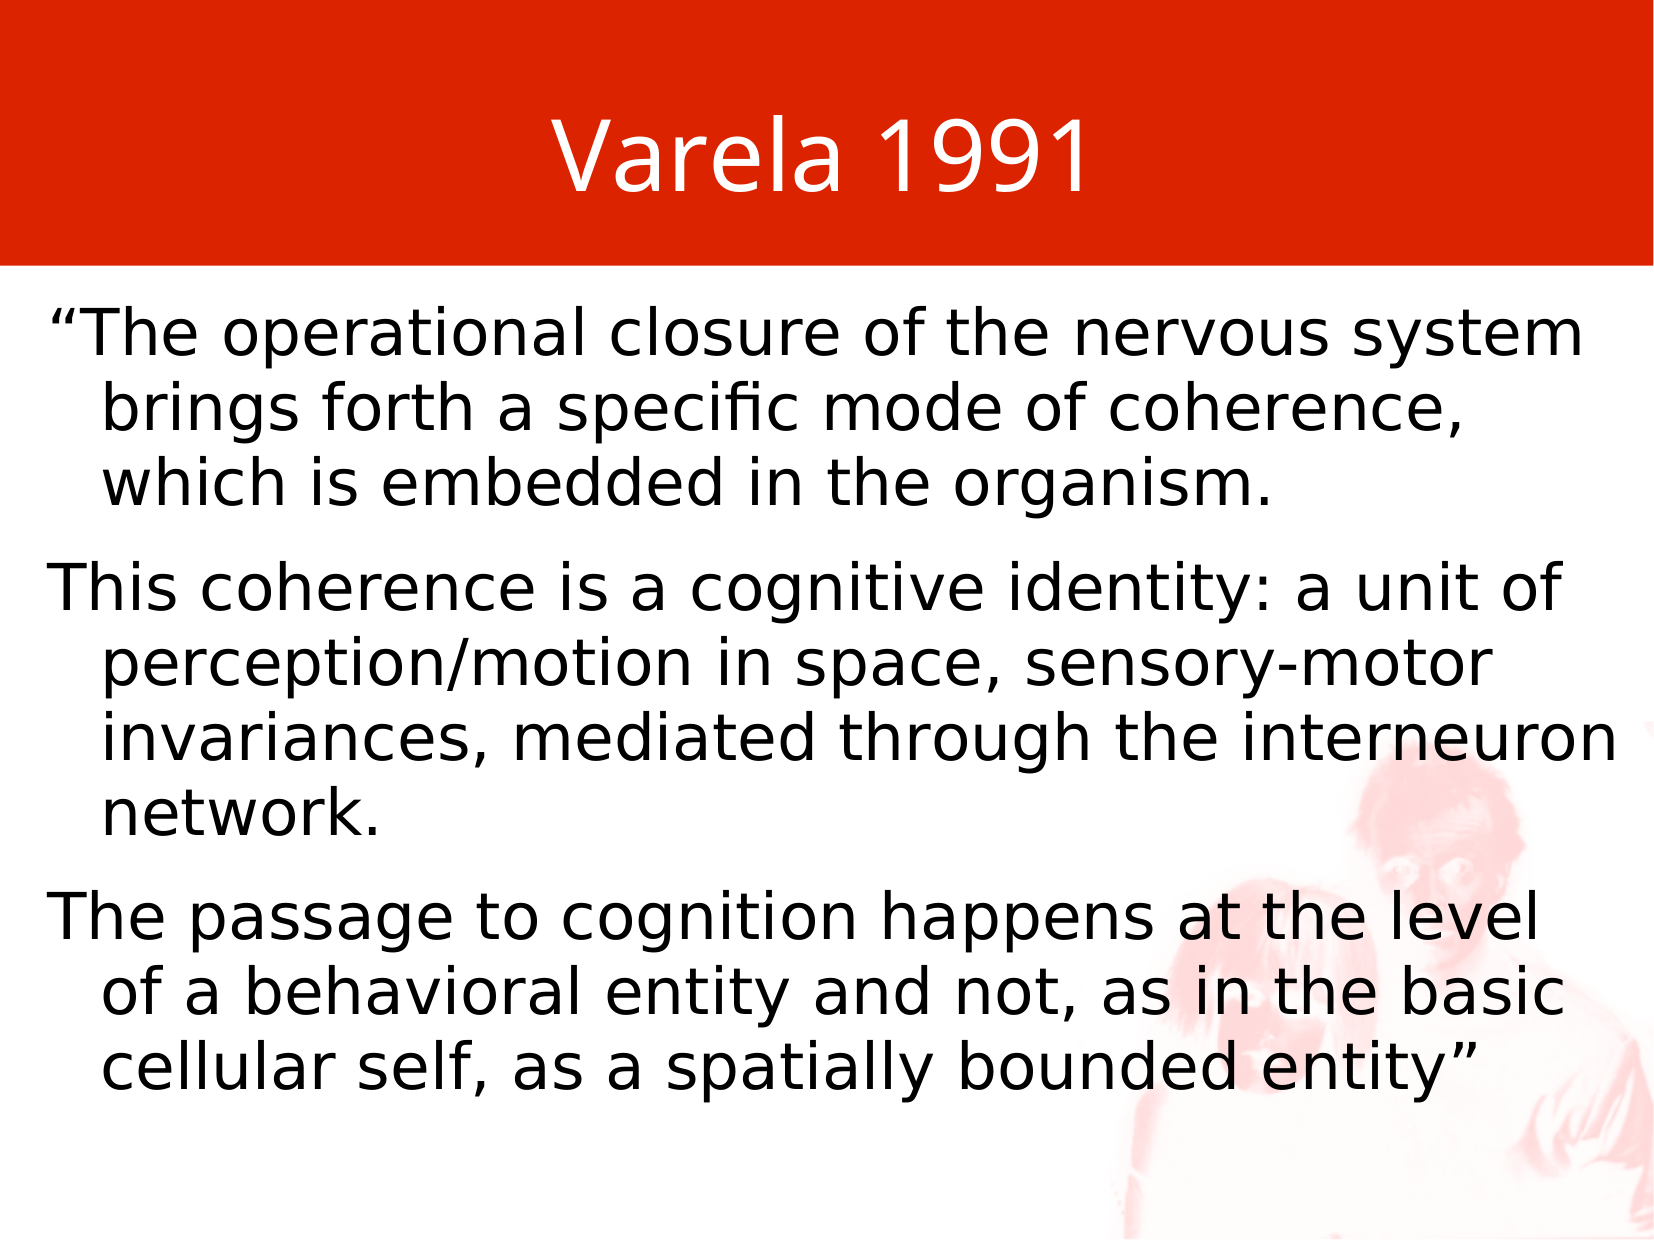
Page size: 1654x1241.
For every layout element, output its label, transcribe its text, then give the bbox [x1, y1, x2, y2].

picture [0, 266, 1654, 1241]
text_box [0, 0, 1654, 266]
title Varela 1991 [82, 49, 1571, 257]
list “The operational closure of the nervous system brings forth a specific mode of coherence, which is embedded in the organism. This coherence is a cognitive identity: a unit of perception/motion in space, sensory-motor invariances, mediated through the interneuron network. The passage to cognition happens at the level of a behavioral entity and not, as in the basic cellular self, as a spatially bounded entity” [29, 295, 1625, 1180]
